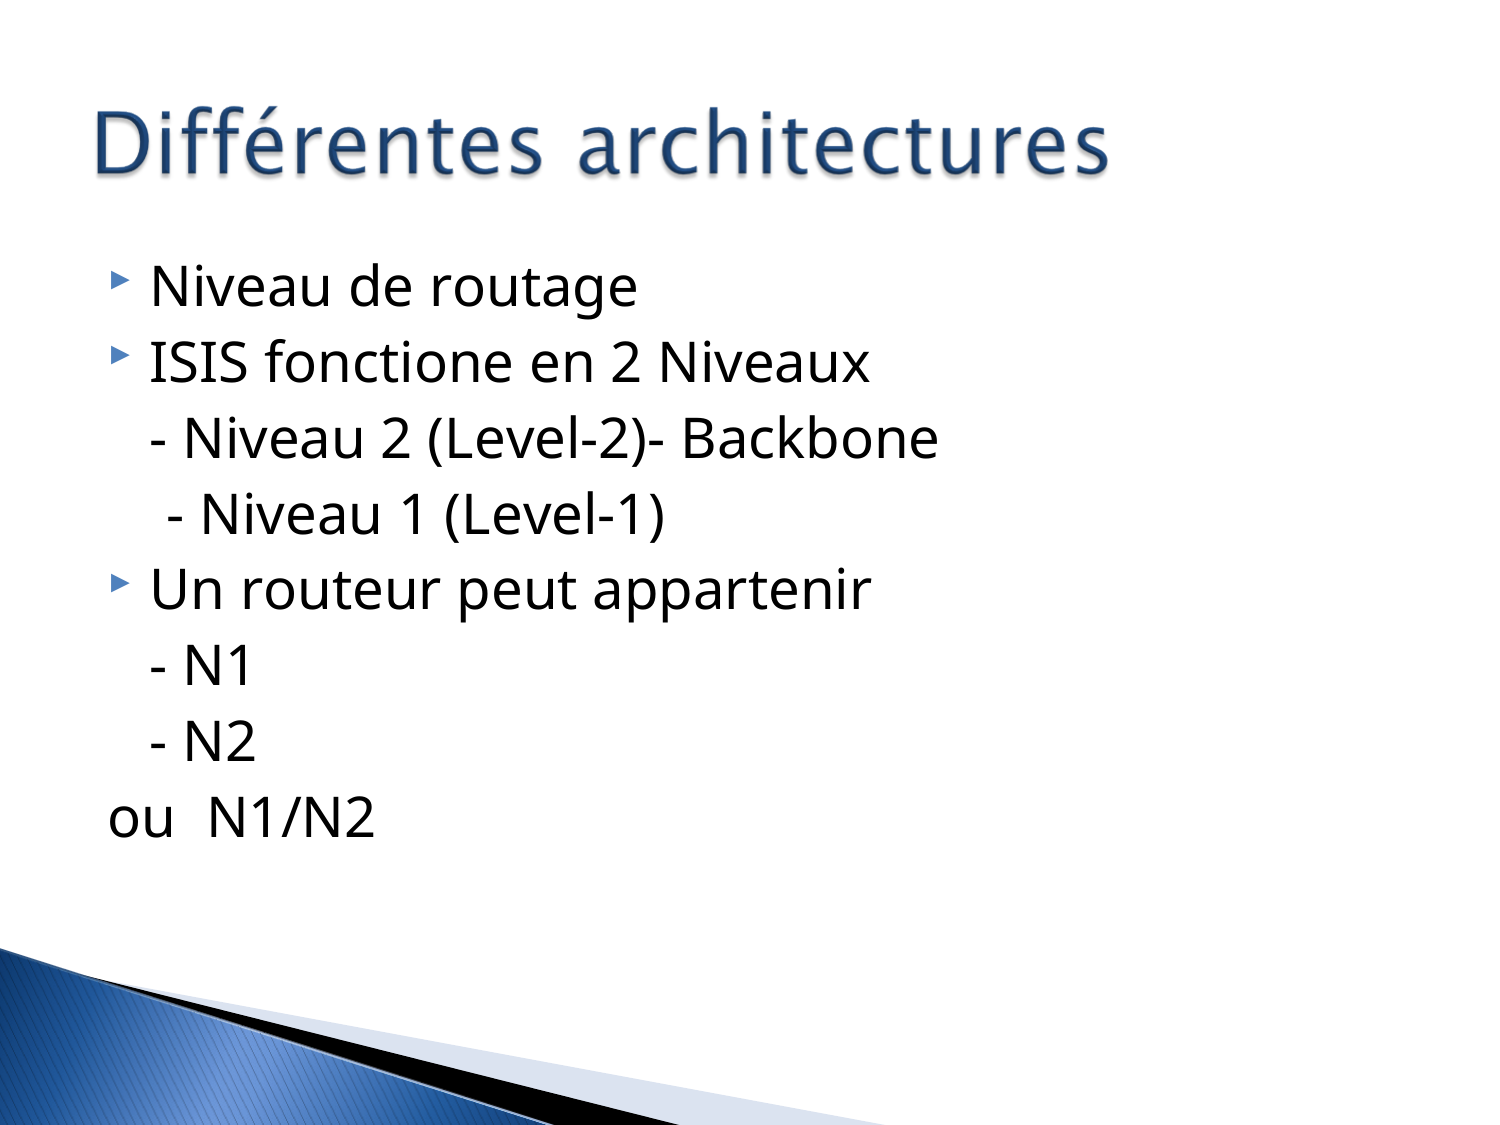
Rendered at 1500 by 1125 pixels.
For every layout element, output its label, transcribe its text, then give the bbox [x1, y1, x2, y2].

picture [0, 947, 559, 1125]
text_box [75, 45, 1426, 234]
list Niveau de routage ISIS fonctione en 2 Niveaux - Niveau 2 (Level-2)- Backbone - Niveau 1 (Level-1) Un routeur peut appartenir - N1 - N2 ou N1/N2 [75, 242, 1426, 986]
